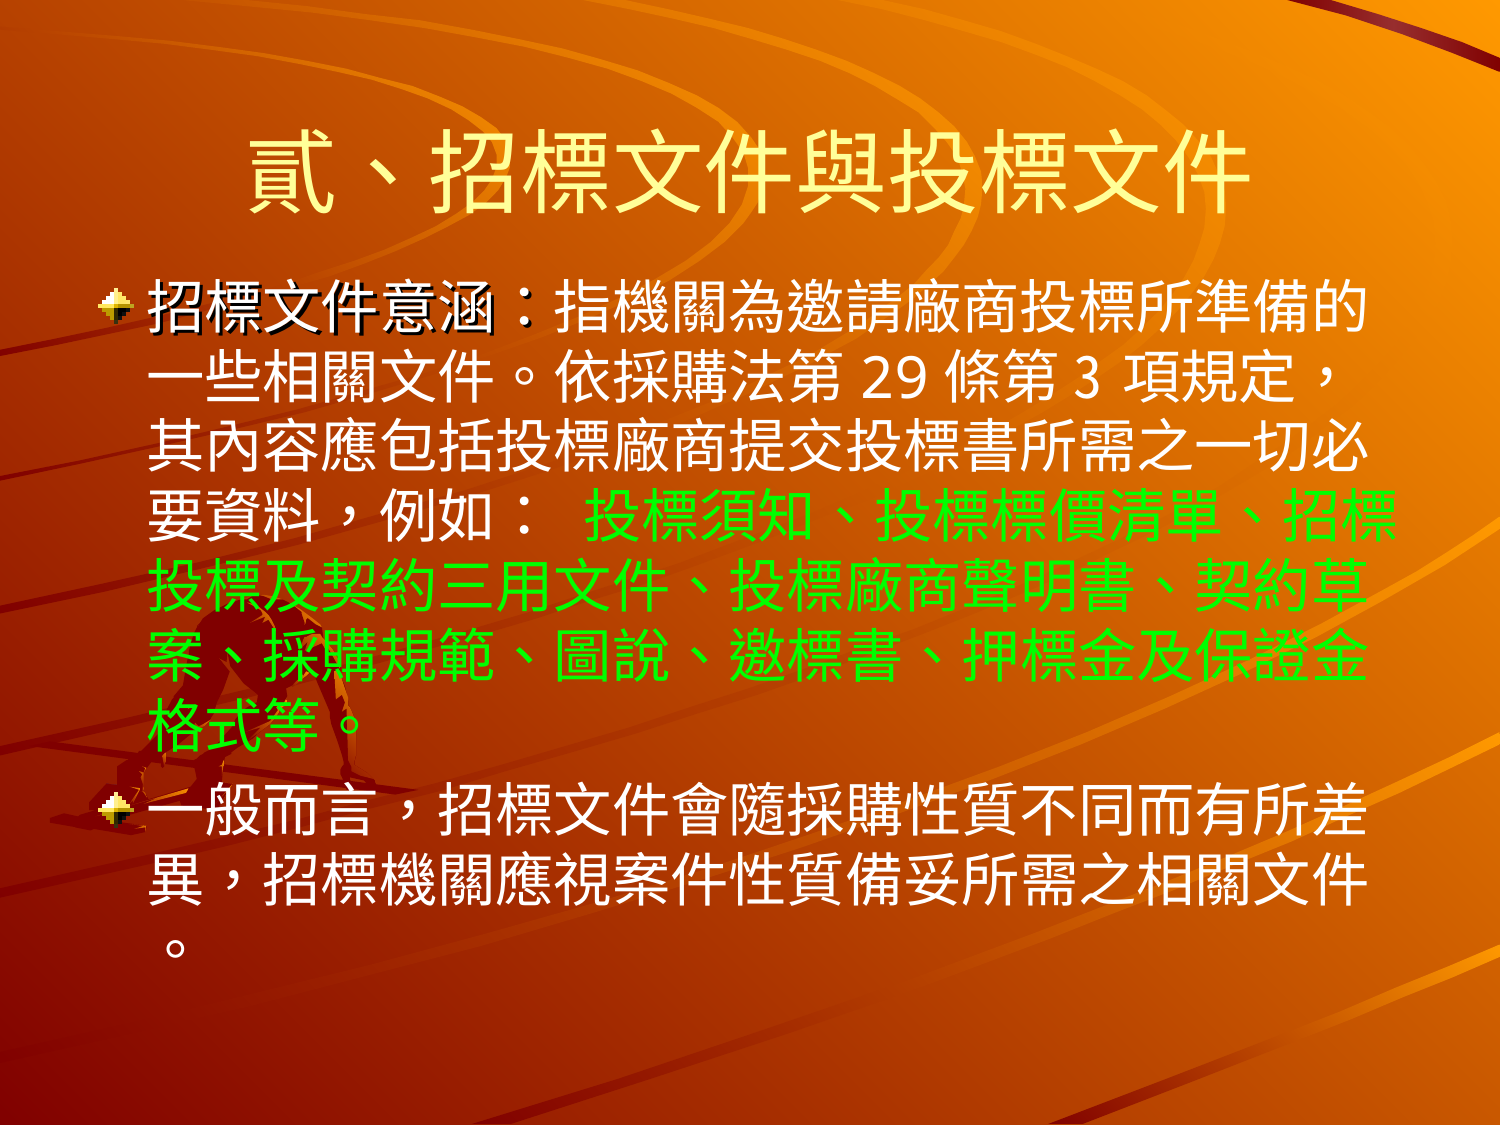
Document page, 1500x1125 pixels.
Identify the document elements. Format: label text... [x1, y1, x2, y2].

title 貳、招標文件與投標文件 [75, 25, 1426, 233]
list 招標文件意涵：指機關為邀請廠商投標所準備的一些相關文件。依採購法第29條第3項規定，其內容應包括投標廠商提交投標書所需之一切必要資料，例如： 投標須知、投標標價清單、招標投標及契約三用文件、投標廠商聲明書、契約草案、採購規範、圖說、邀標書、押標金及保證金格式等。 一般而言，招標文件會隨採購性質不同而有所差異，招標機關應視案件性質備妥所需之相關文件。 [75, 262, 1426, 1006]
